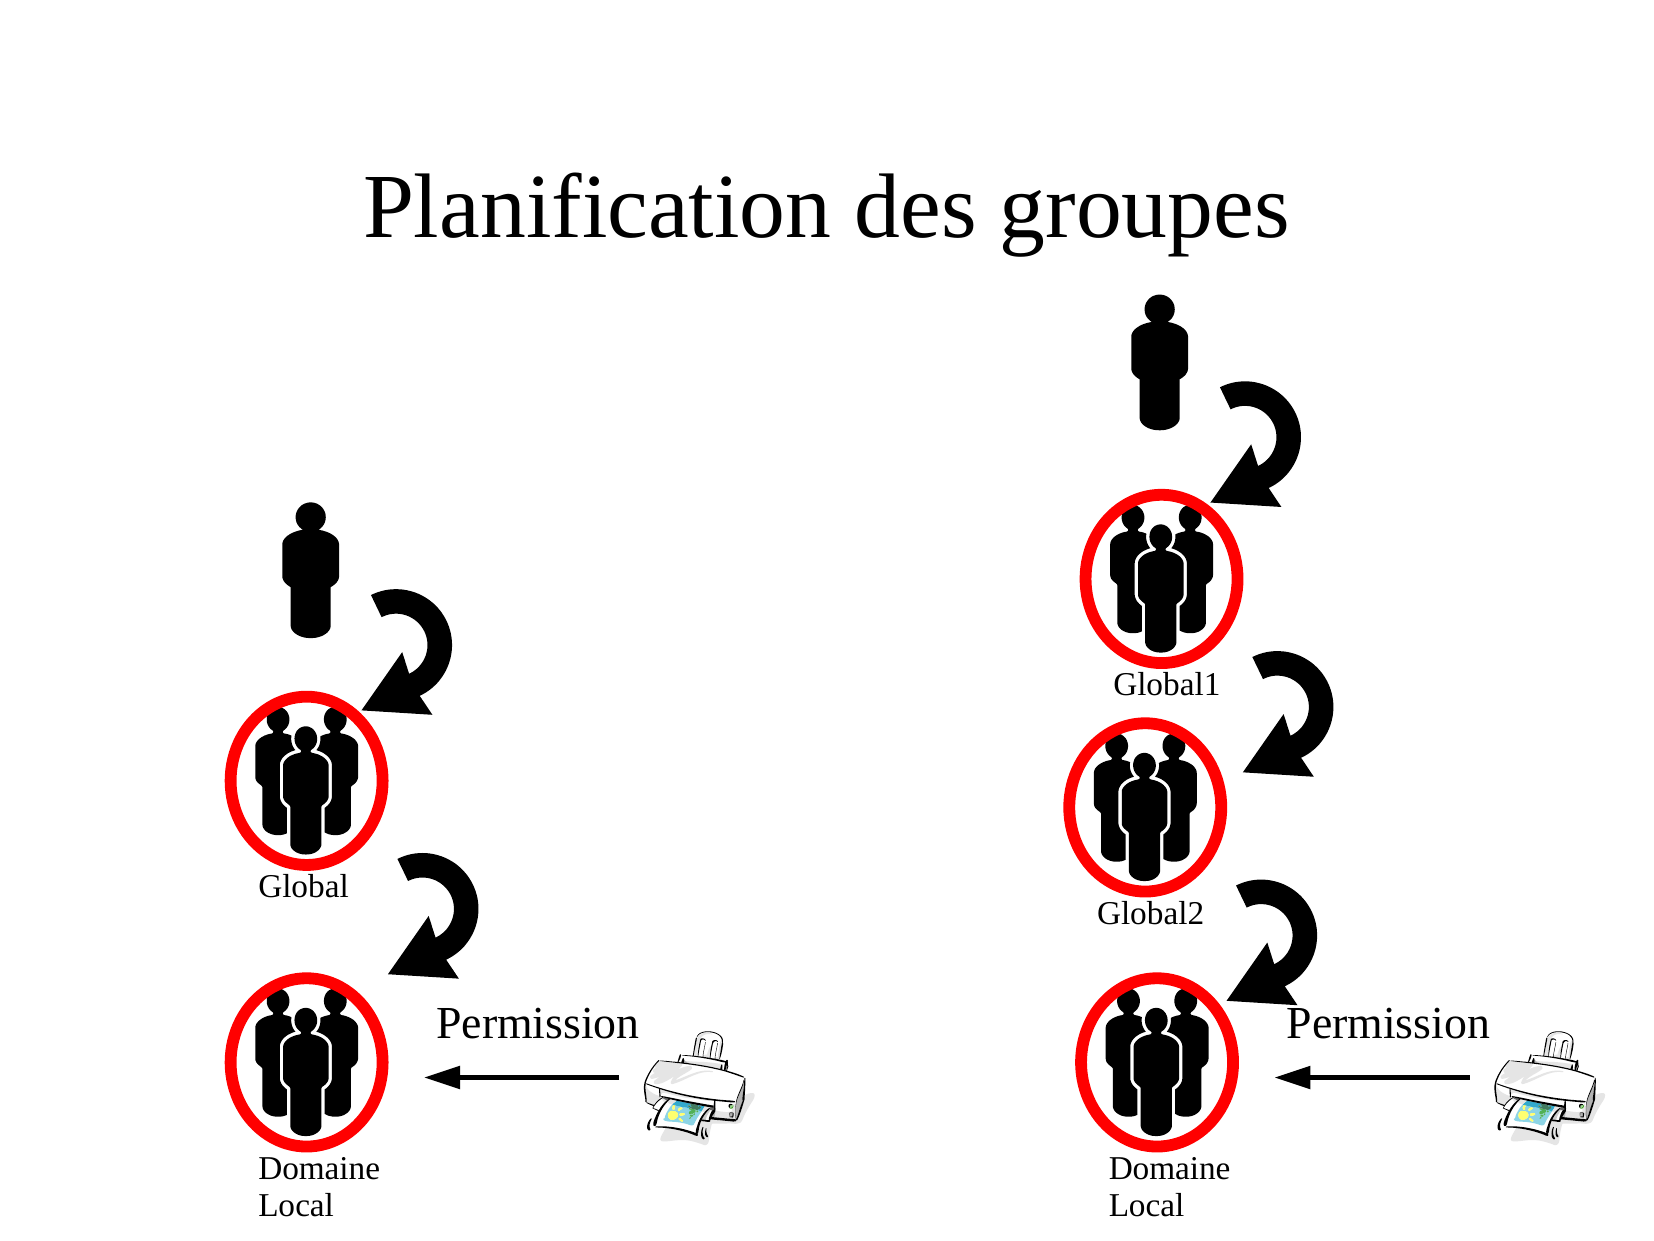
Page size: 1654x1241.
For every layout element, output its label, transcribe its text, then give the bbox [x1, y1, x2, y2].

picture [1172, 850, 1357, 1043]
picture [251, 848, 264, 859]
text_box Global [258, 867, 360, 914]
picture [1090, 730, 1200, 885]
picture [1189, 621, 1373, 815]
text_box Permission [1286, 997, 1491, 1051]
text_box Domaine Local [258, 1149, 392, 1225]
picture [1106, 501, 1119, 511]
picture [1090, 875, 1102, 885]
picture [251, 985, 263, 995]
picture [1106, 501, 1223, 657]
picture [1189, 876, 1200, 885]
picture [1102, 985, 1113, 994]
picture [334, 823, 518, 1016]
text_box Global2 [1097, 894, 1198, 940]
text_box Permission [436, 997, 641, 1051]
picture [349, 849, 362, 859]
picture [1106, 647, 1119, 657]
picture [639, 1027, 759, 1150]
text_box Domaine Local [1108, 1149, 1242, 1225]
picture [251, 1130, 263, 1140]
title Planification des groupes [121, 102, 1534, 311]
picture [1102, 1131, 1114, 1140]
picture [1490, 1027, 1610, 1150]
picture [251, 703, 362, 859]
picture [1131, 294, 1341, 538]
picture [350, 1130, 362, 1140]
picture [282, 502, 492, 753]
picture [350, 985, 362, 995]
picture [1102, 985, 1212, 1140]
picture [251, 703, 263, 713]
picture [1189, 730, 1200, 739]
text_box Global1 [1113, 665, 1216, 712]
picture [1090, 730, 1101, 739]
picture [1204, 647, 1217, 657]
picture [251, 985, 362, 1140]
picture [1201, 1131, 1212, 1140]
